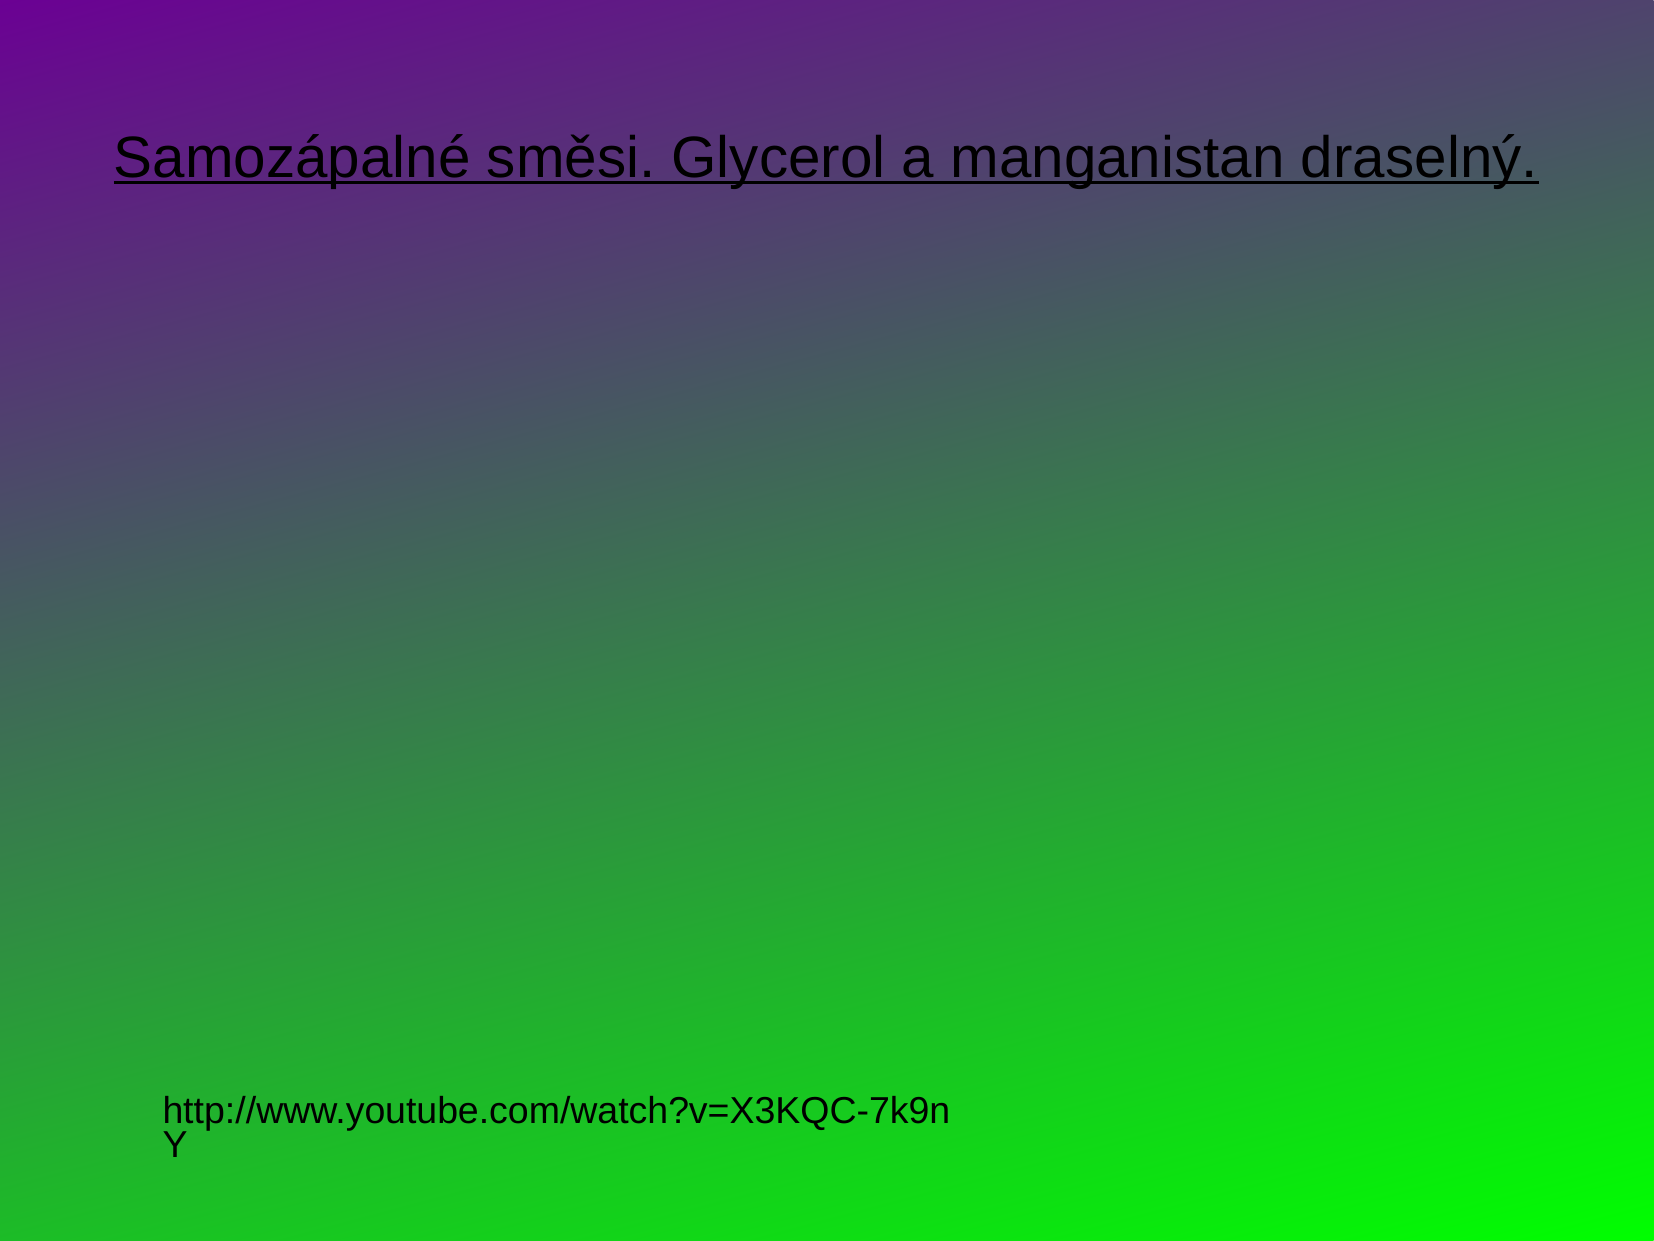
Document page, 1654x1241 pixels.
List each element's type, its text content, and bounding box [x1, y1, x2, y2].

text_box http://www.youtube.com/watch?v=X3KQC-7k9nY [147, 1082, 987, 1182]
title Samozápalné směsi. Glycerol a manganistan draselný. [82, 49, 1571, 257]
picture [99, 210, 1555, 1030]
